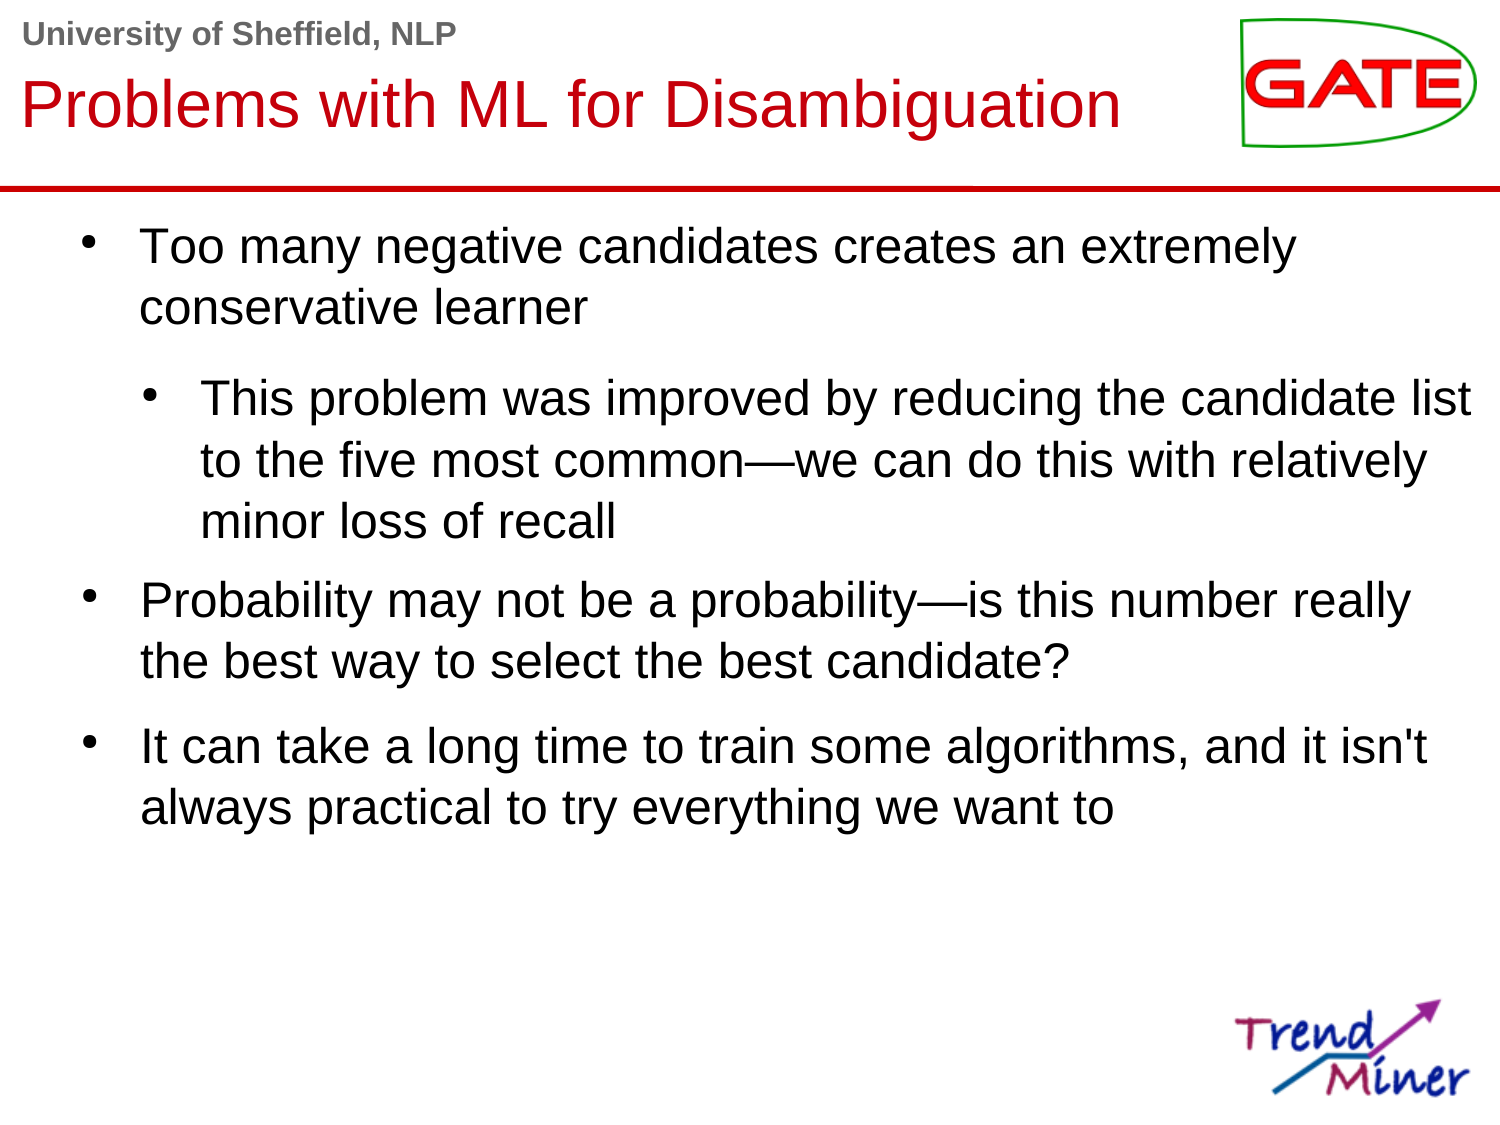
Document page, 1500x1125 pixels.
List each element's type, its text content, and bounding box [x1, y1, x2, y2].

title Problems with ML for Disambiguation [20, 45, 1240, 166]
picture [1204, 992, 1496, 1118]
list Too many negative candidates creates an extremely conservative learner This problem was improved by reducing the candidate list to the five most common—we can do this with relatively minor loss of recall Probability may not be a probability—is this number really the best way to select the best candidate? It can take a long time to train some algorithms, and it isn't always practical to try everything we want to [23, 212, 1477, 1063]
picture [1240, 18, 1477, 148]
